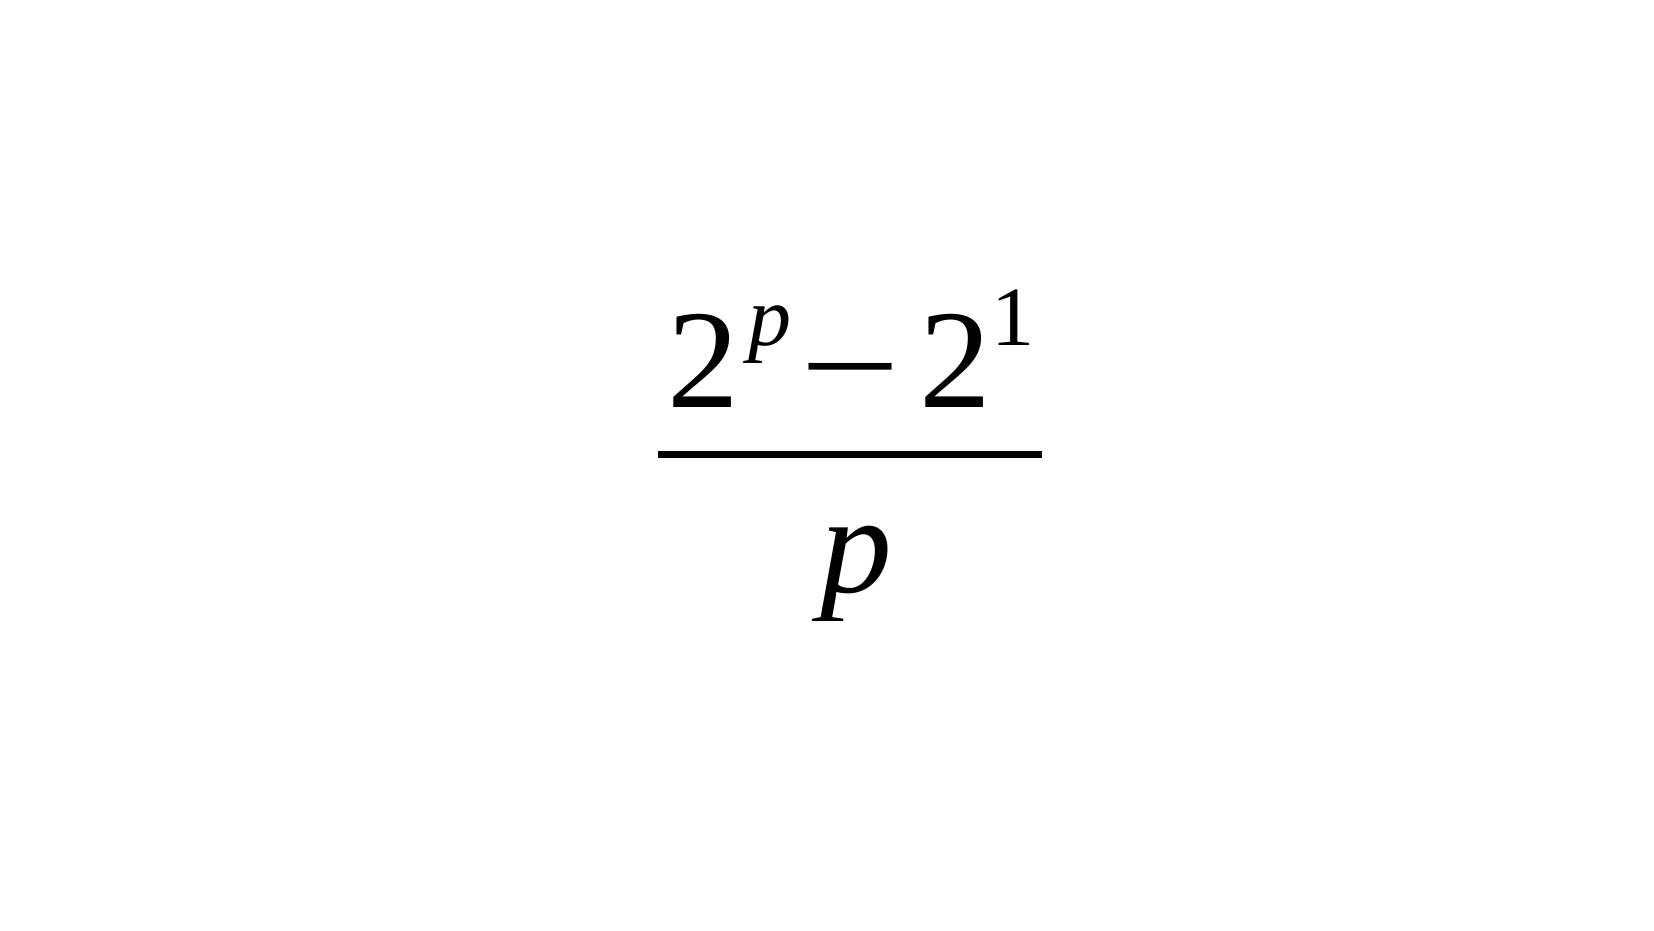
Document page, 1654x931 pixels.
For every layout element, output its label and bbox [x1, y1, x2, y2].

chart [649, 265, 1048, 621]
